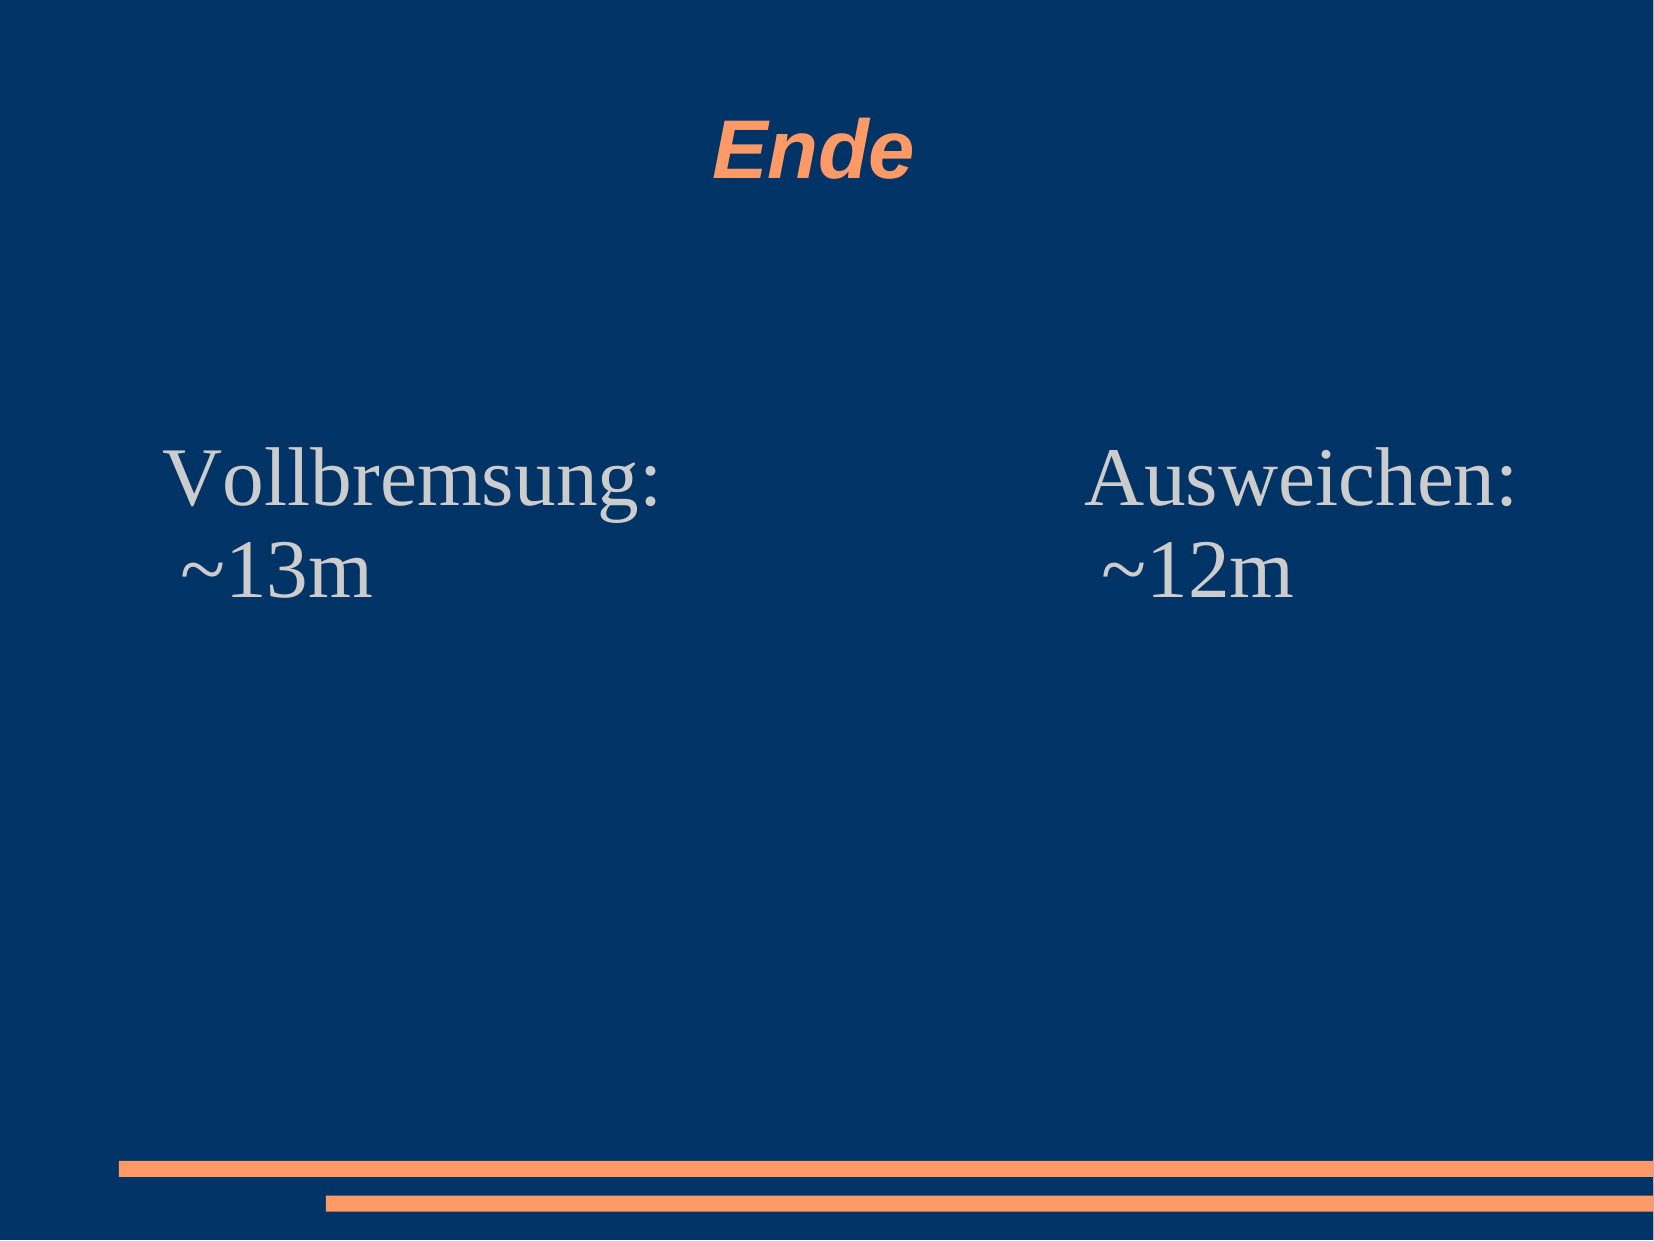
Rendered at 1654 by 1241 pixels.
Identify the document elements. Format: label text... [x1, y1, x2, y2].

title Ende [121, 46, 1534, 254]
subtitle Vollbremsung: Ausweichen: ~13m ~12m [121, 329, 1561, 1125]
